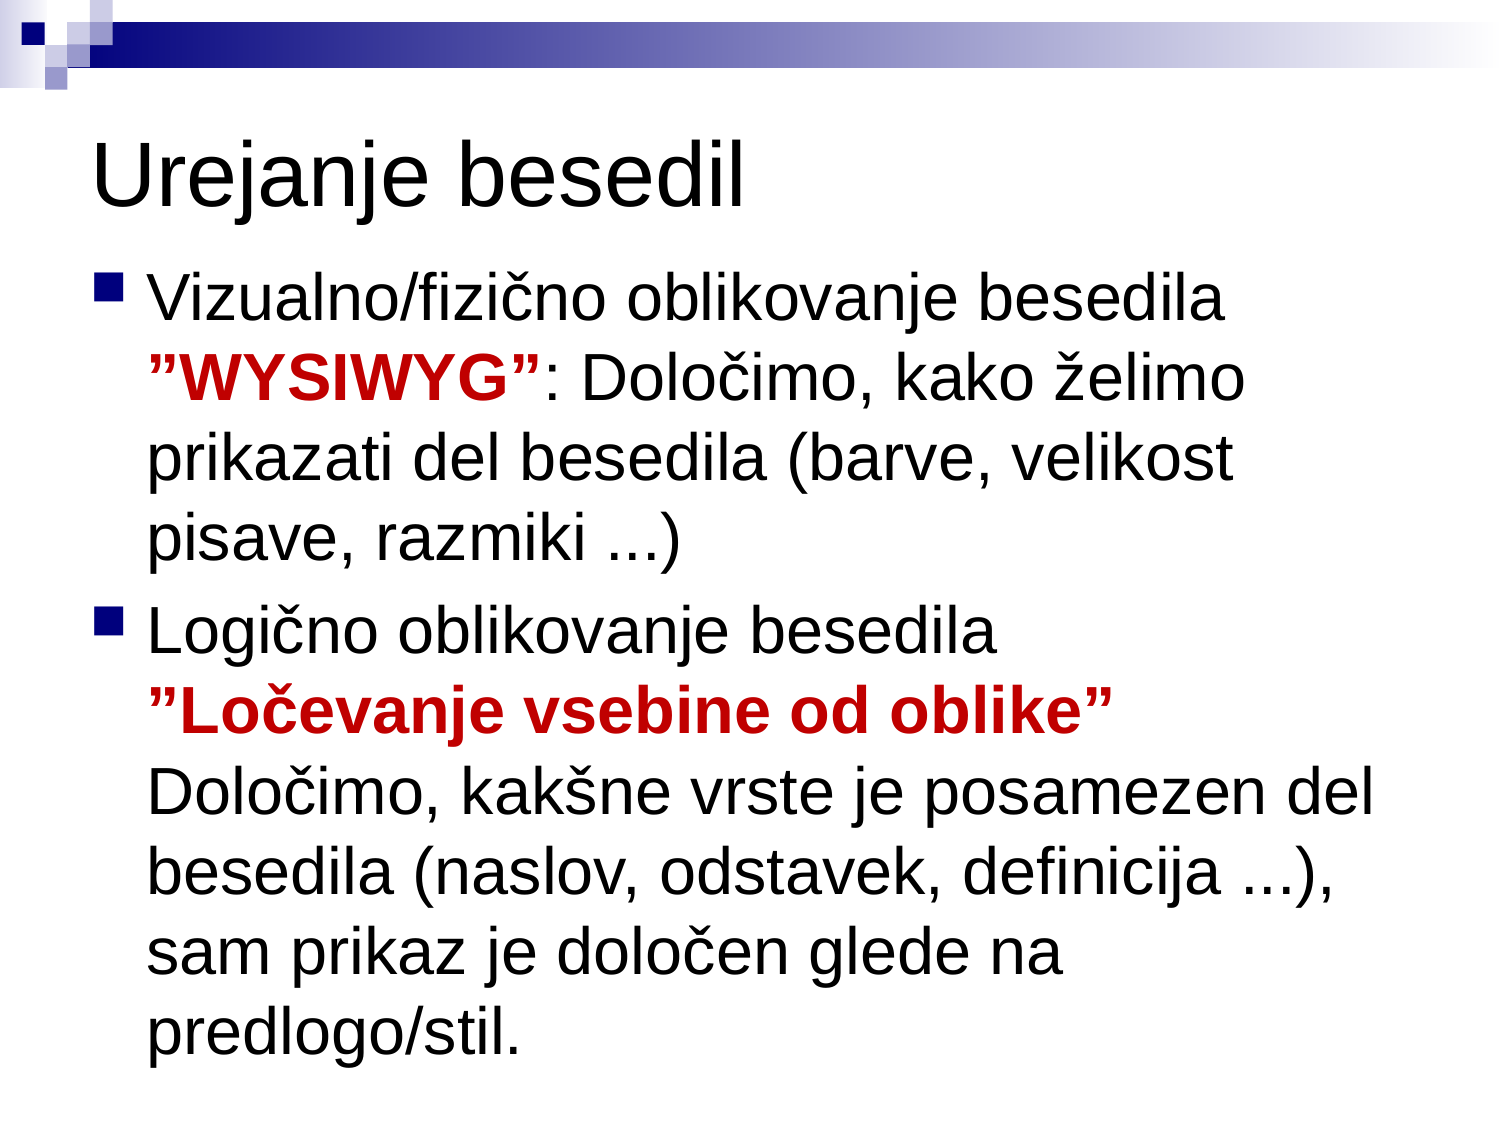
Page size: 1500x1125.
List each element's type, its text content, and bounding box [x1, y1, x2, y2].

title Urejanje besedil [75, 105, 1425, 235]
list Vizualno/fizično oblikovanje besedila ”WYSIWYG”: Določimo, kako želimo prikazati del besedila (barve, velikost pisave, razmiki ...) Logično oblikovanje besedila ”Ločevanje vsebine od oblike” Določimo, kakšne vrste je posamezen del besedila (naslov, odstavek, definicija ...), sam prikaz je določen glede na predlogo/stil. [75, 246, 1425, 1079]
